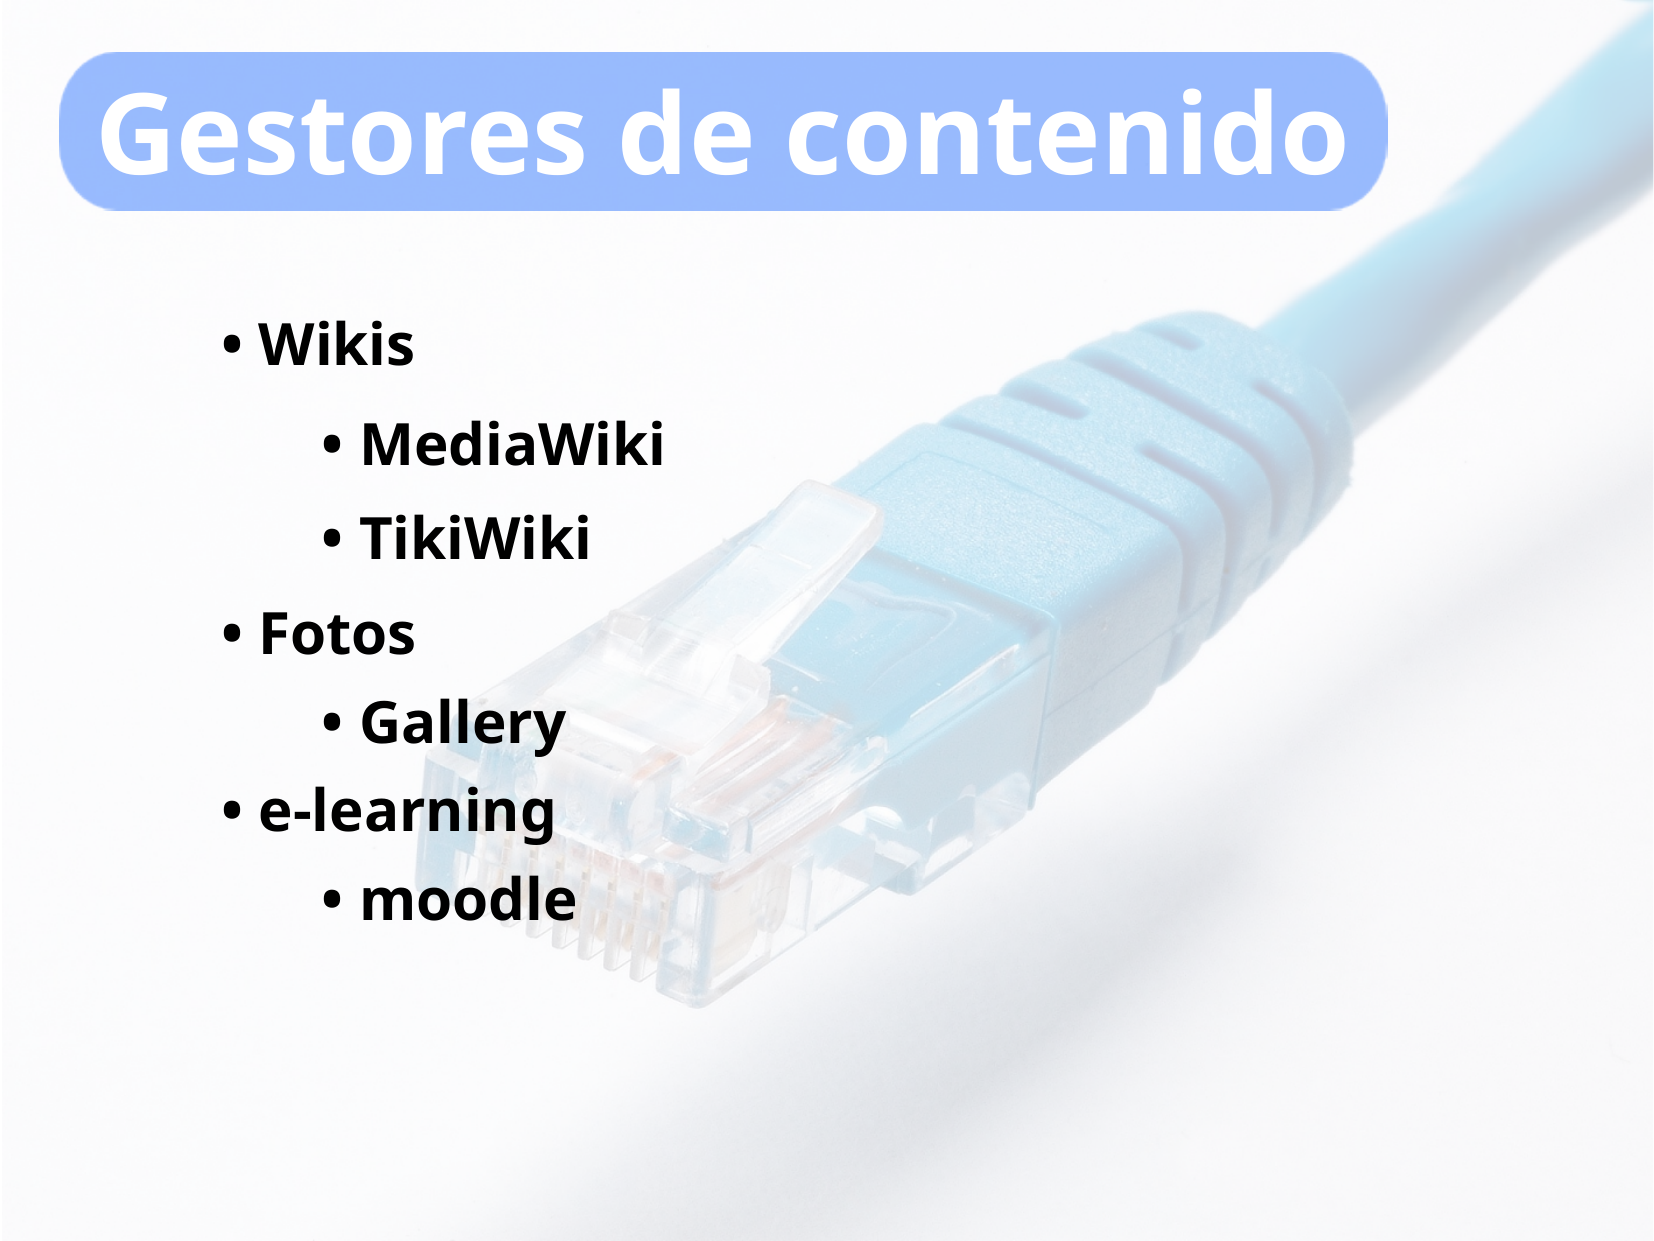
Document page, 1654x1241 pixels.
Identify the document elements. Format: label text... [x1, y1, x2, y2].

text_box • e-learning [206, 761, 591, 854]
text_box • Fotos [206, 584, 502, 677]
picture [2, 0, 1654, 1241]
text_box • MediaWiki [307, 395, 709, 488]
text_box • Gallery [307, 673, 603, 766]
text_box • Wikis [206, 295, 1241, 388]
text_box • TikiWiki [307, 490, 632, 583]
text_box • moodle [307, 850, 691, 943]
